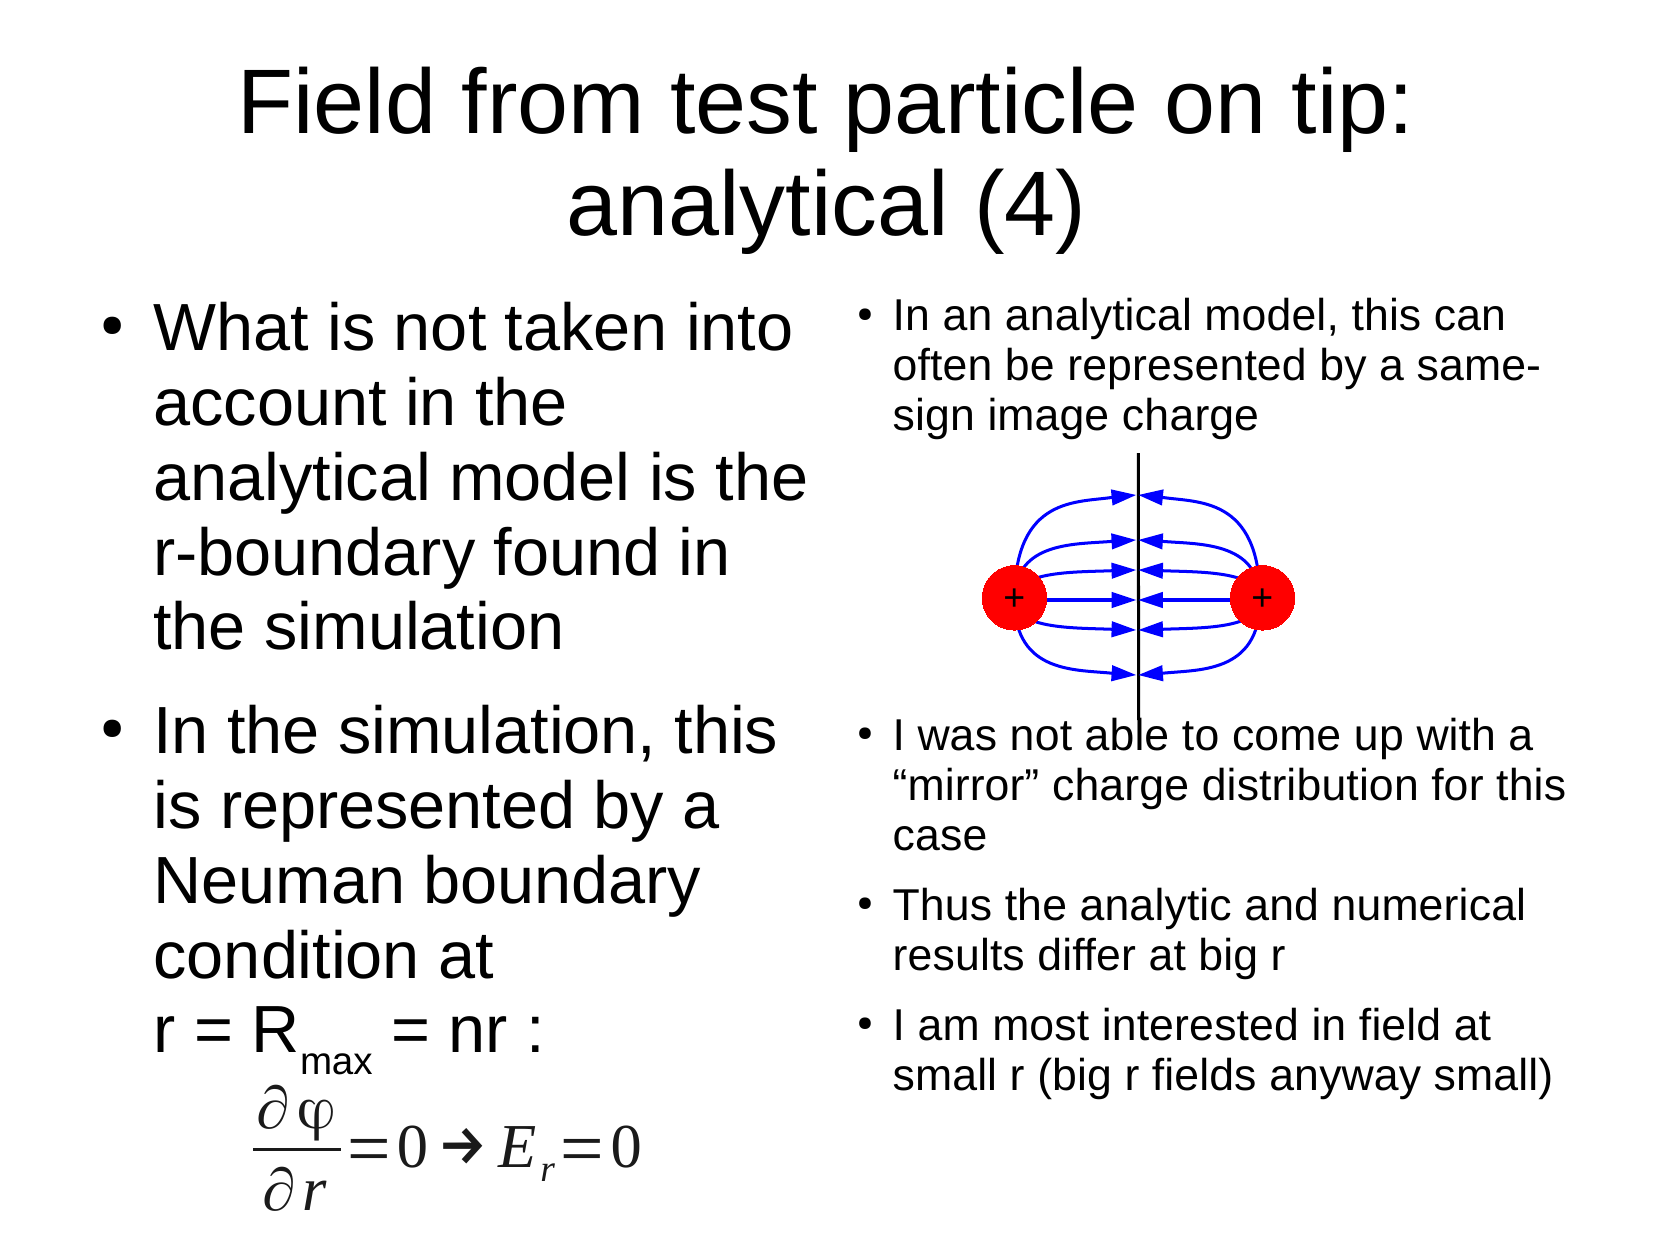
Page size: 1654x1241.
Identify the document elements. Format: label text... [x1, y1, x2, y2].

text_box + [982, 565, 1047, 631]
title Field from test particle on tip: analytical (4) [82, 49, 1571, 257]
list What is not taken into account in the analytical model is the r-boundary found in the simulation In the simulation, this is represented by a Neuman boundary condition at r = Rmax = nr : [82, 290, 809, 1109]
list In an analytical model, this can often be represented by a same-sign image charge I was not able to come up with a “mirror” charge distribution for this case Thus the analytic and numerical results differ at big r I am most interested in field at small r (big r fields anyway small) [845, 290, 1572, 1109]
chart [243, 1082, 648, 1224]
text_box + [1230, 565, 1295, 631]
